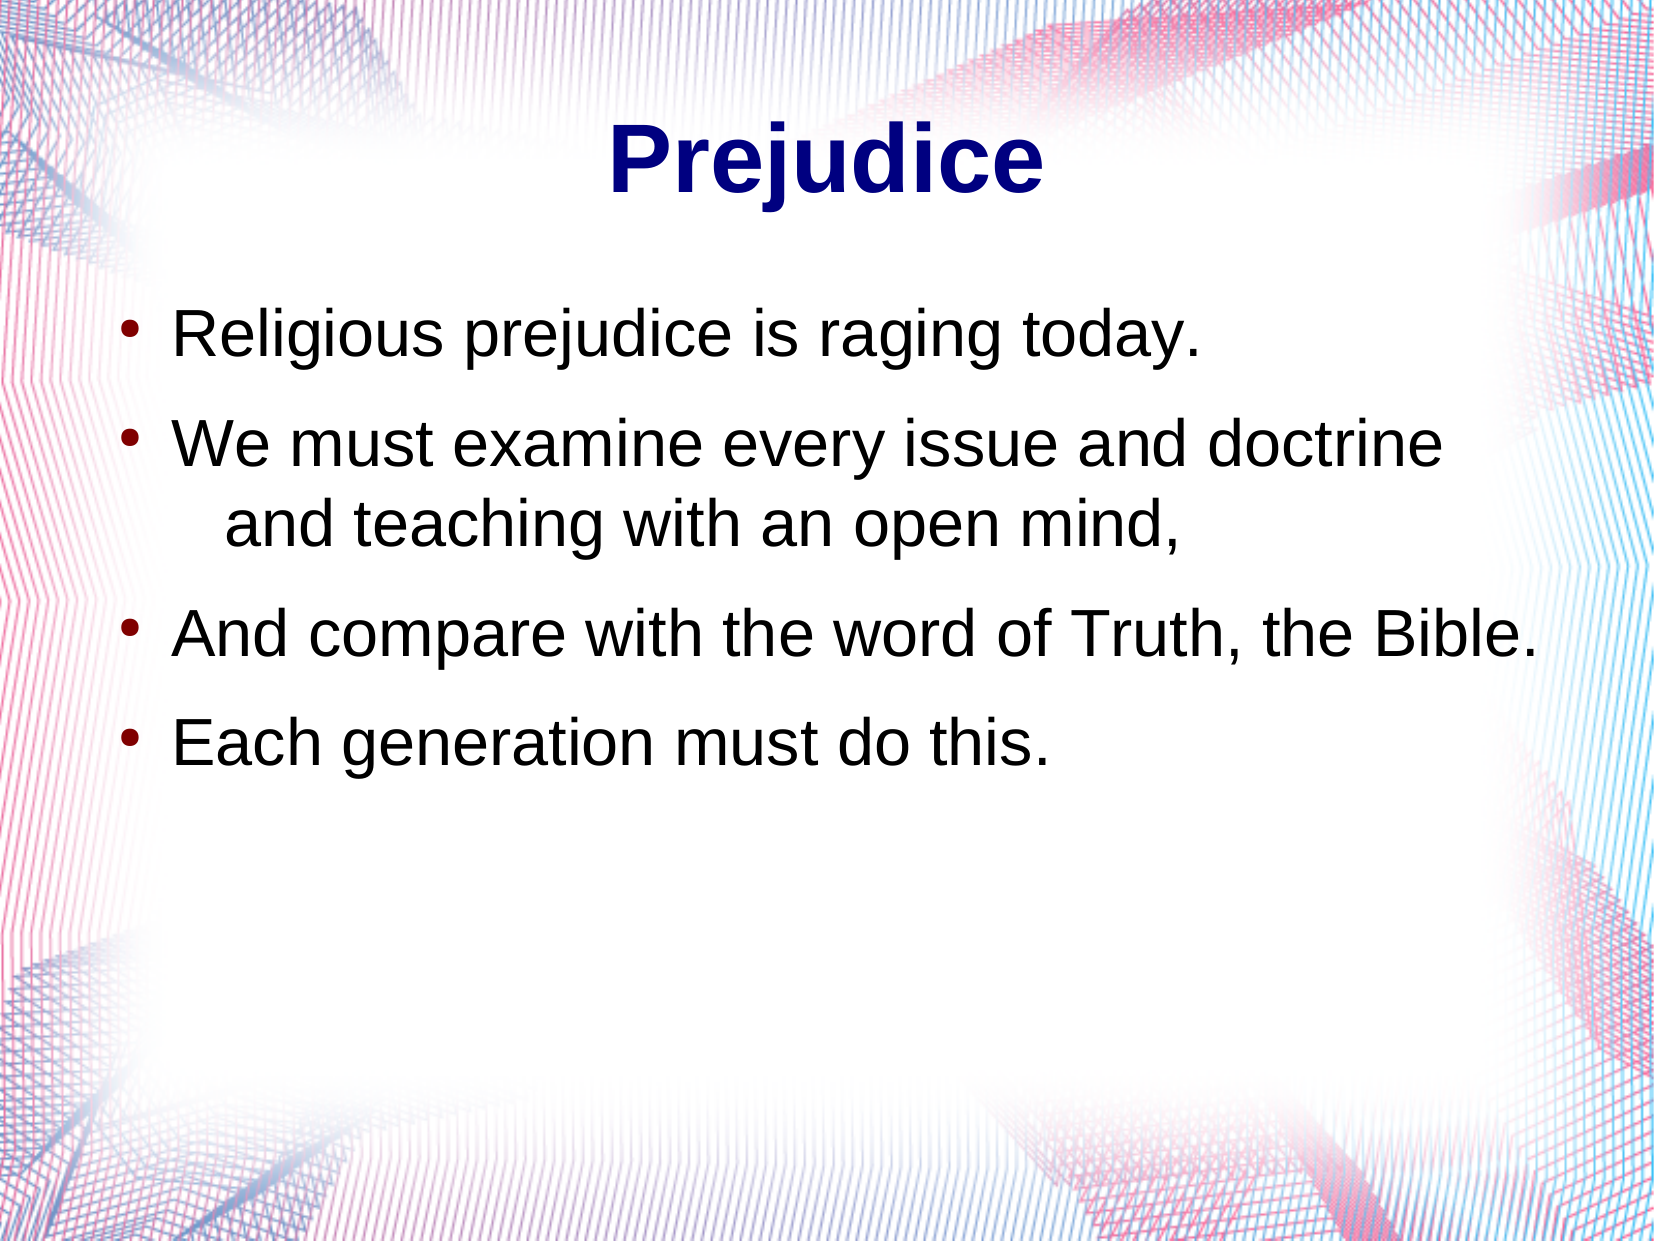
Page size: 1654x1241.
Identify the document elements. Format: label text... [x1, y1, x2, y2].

title Prejudice [82, 49, 1571, 257]
list Religious prejudice is raging today. We must examine every issue and doctrine and teaching with an open mind, And compare with the word of Truth, the Bible. Each generation must do this. [82, 290, 1571, 1109]
